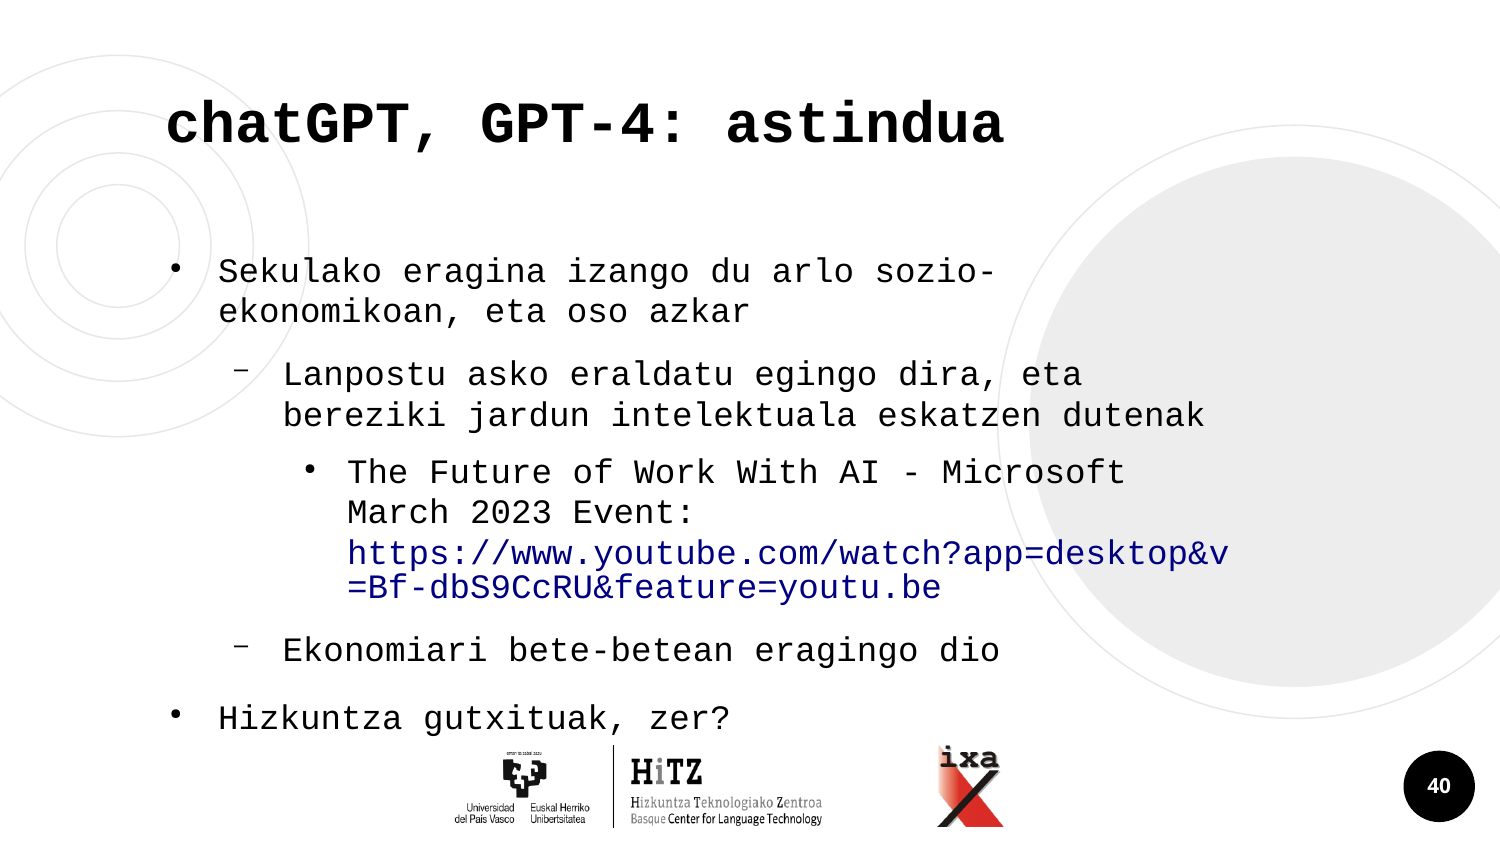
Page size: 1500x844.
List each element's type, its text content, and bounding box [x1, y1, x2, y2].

title chatGPT, GPT-4: astindua [165, 70, 1312, 183]
text_box <zenbakia> [1403, 750, 1475, 823]
picture [937, 744, 1004, 827]
list Sekulako eragina izango du arlo sozio-ekonomikoan, eta oso azkar Lanpostu asko eraldatu egingo dira, eta bereziki jardun intelektuala eskatzen dutenak The Future of Work With AI - Microsoft March 2023 Event: https://www.youtube.com/watch?app=desktop&v=Bf-dbS9CcRU&feature=youtu.be Ekonomiari bete-betean eragingo dio Hizkuntza gutxituak, zer? [153, 248, 1241, 709]
picture [450, 745, 827, 828]
